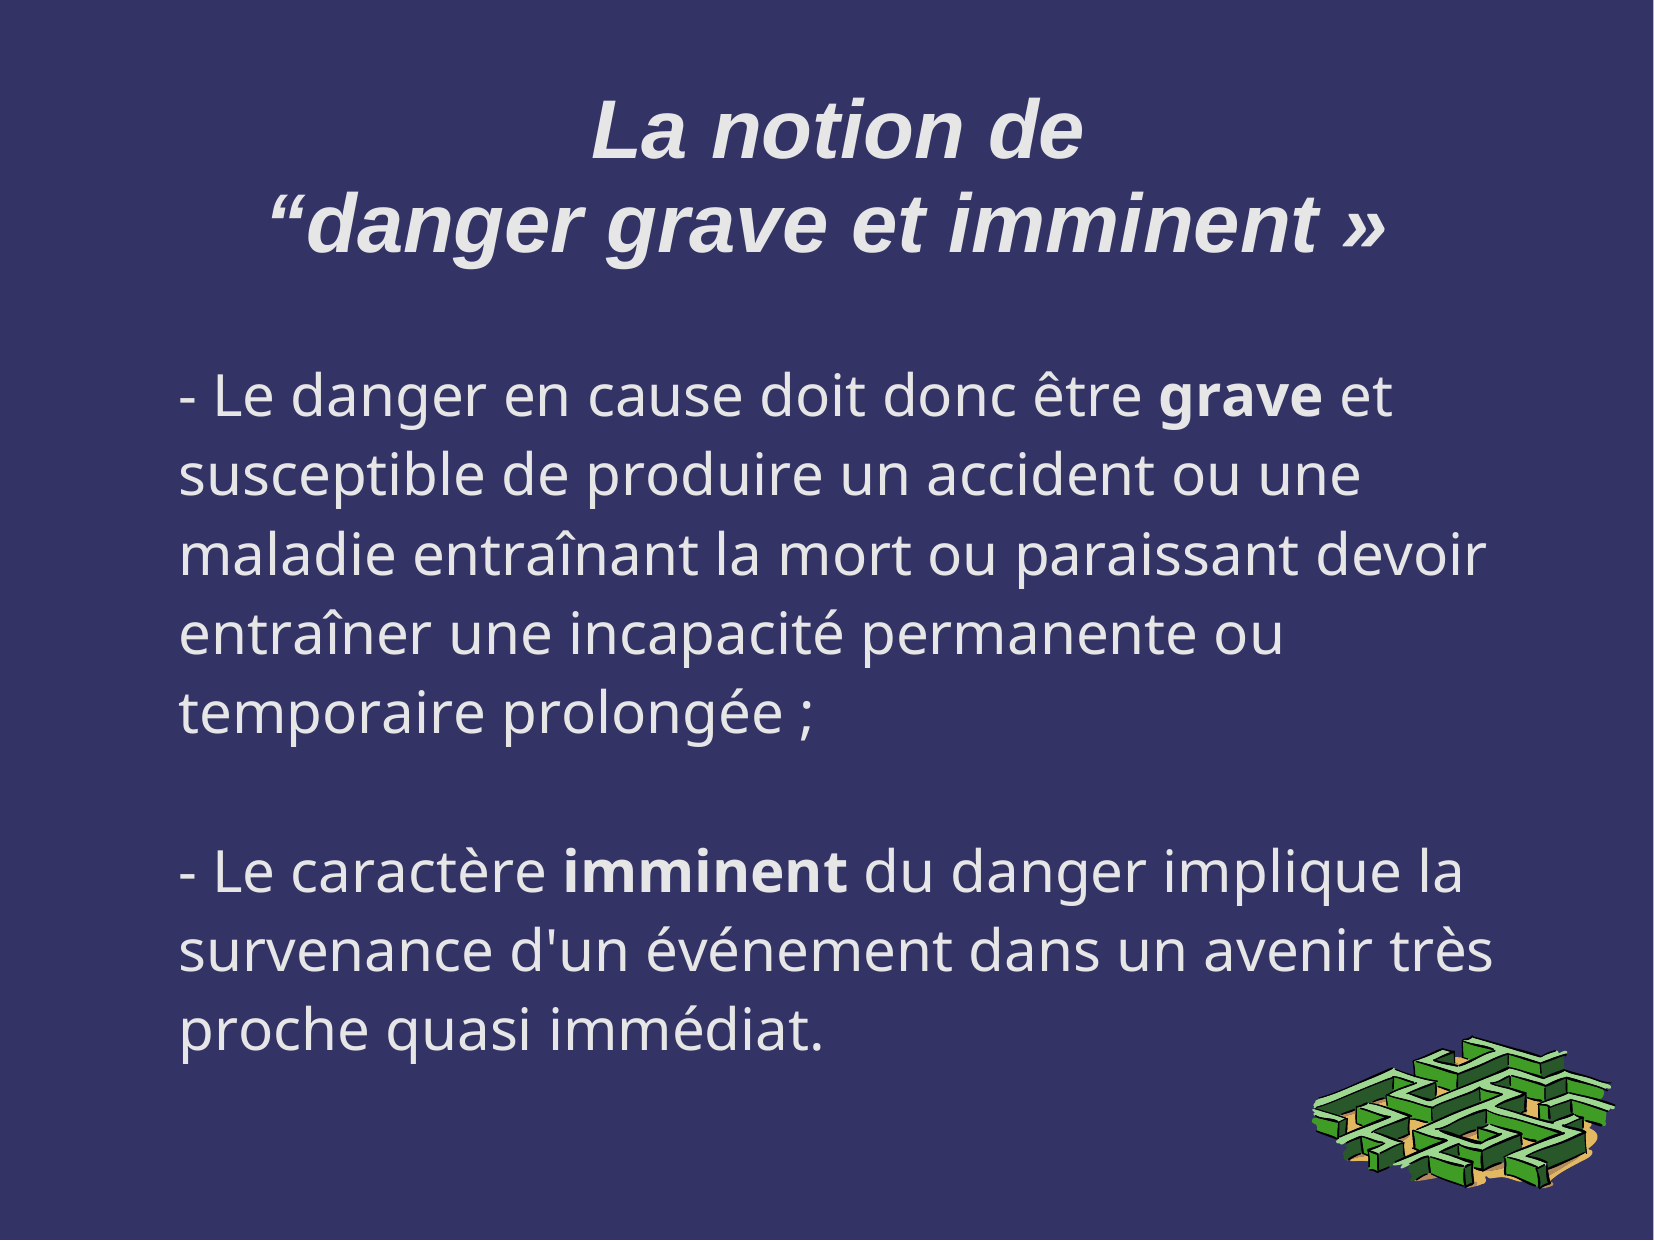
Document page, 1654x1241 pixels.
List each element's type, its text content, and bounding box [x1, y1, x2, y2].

list - Le danger en cause doit donc être grave et susceptible de produire un accident ou une maladie entraînant la mort ou paraissant devoir entraîner une incapacité permanente ou temporaire prolongée ; - Le caractère imminent du danger implique la survenance d'un événement dans un avenir très proche quasi immédiat. [178, 354, 1570, 1132]
title La notion de “danger grave et imminent » [59, 58, 1595, 296]
